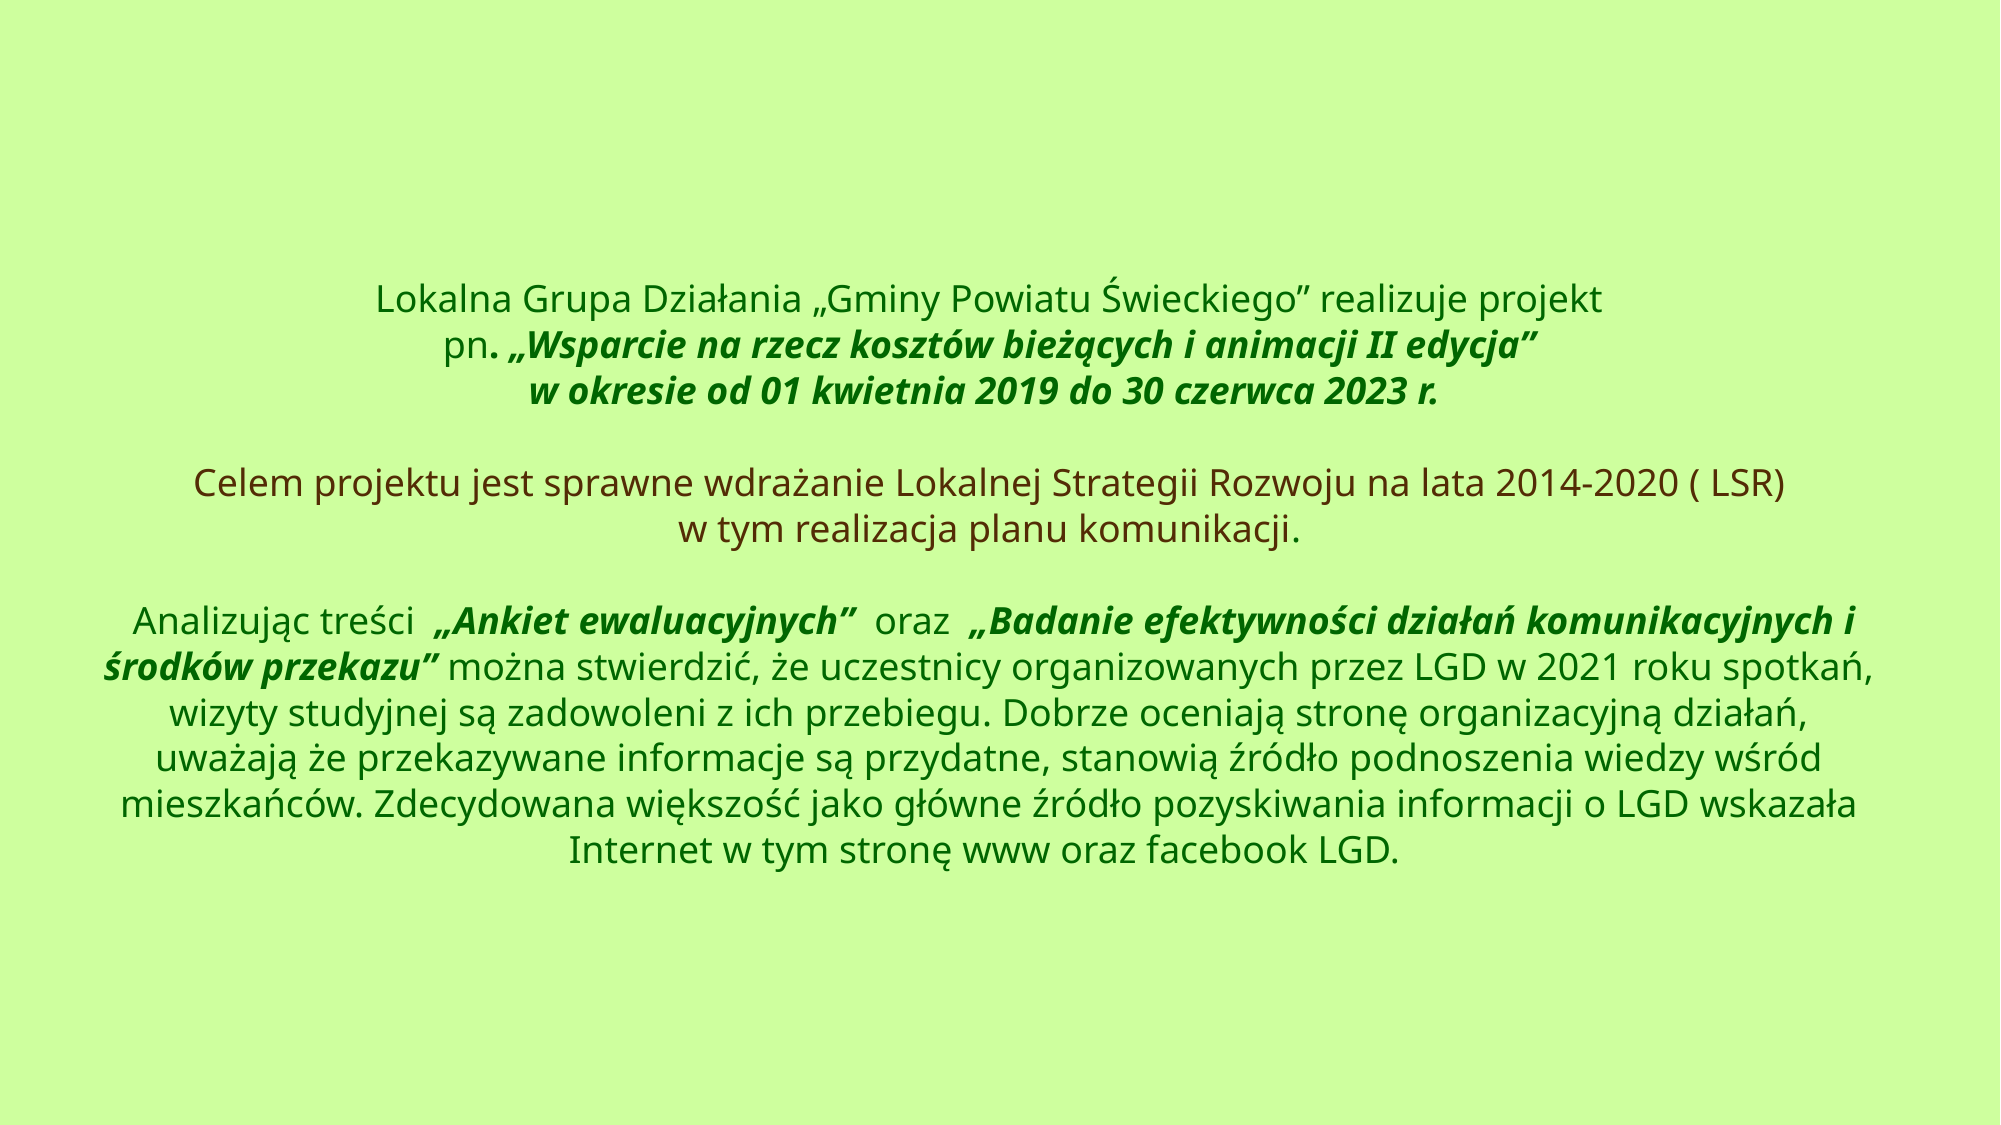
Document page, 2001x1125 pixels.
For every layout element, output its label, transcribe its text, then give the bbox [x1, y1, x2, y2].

title Lokalna Grupa Działania „Gminy Powiatu Świeckiego” realizuje projekt pn. „Wsparcie na rzecz kosztów bieżących i animacji II edycja” w okresie od 01 kwietnia 2019 do 30 czerwca 2023 r. Celem projektu jest sprawne wdrażanie Lokalnej Strategii Rozwoju na lata 2014-2020 ( LSR) w tym realizacja planu komunikacji. Analizując treści „Ankiet ewaluacyjnych” oraz „Badanie efektywności działań komunikacyjnych i środków przekazu” można stwierdzić, że uczestnicy organizowanych przez LGD w 2021 roku spotkań, wizyty studyjnej są zadowoleni z ich przebiegu. Dobrze oceniają stronę organizacyjną działań, uważają że przekazywane informacje są przydatne, stanowią źródło podnoszenia wiedzy wśród mieszkańców. Zdecydowana większość jako główne źródło pozyskiwania informacji o LGD wskazała Internet w tym stronę www oraz facebook LGD. [66, 66, 1894, 982]
